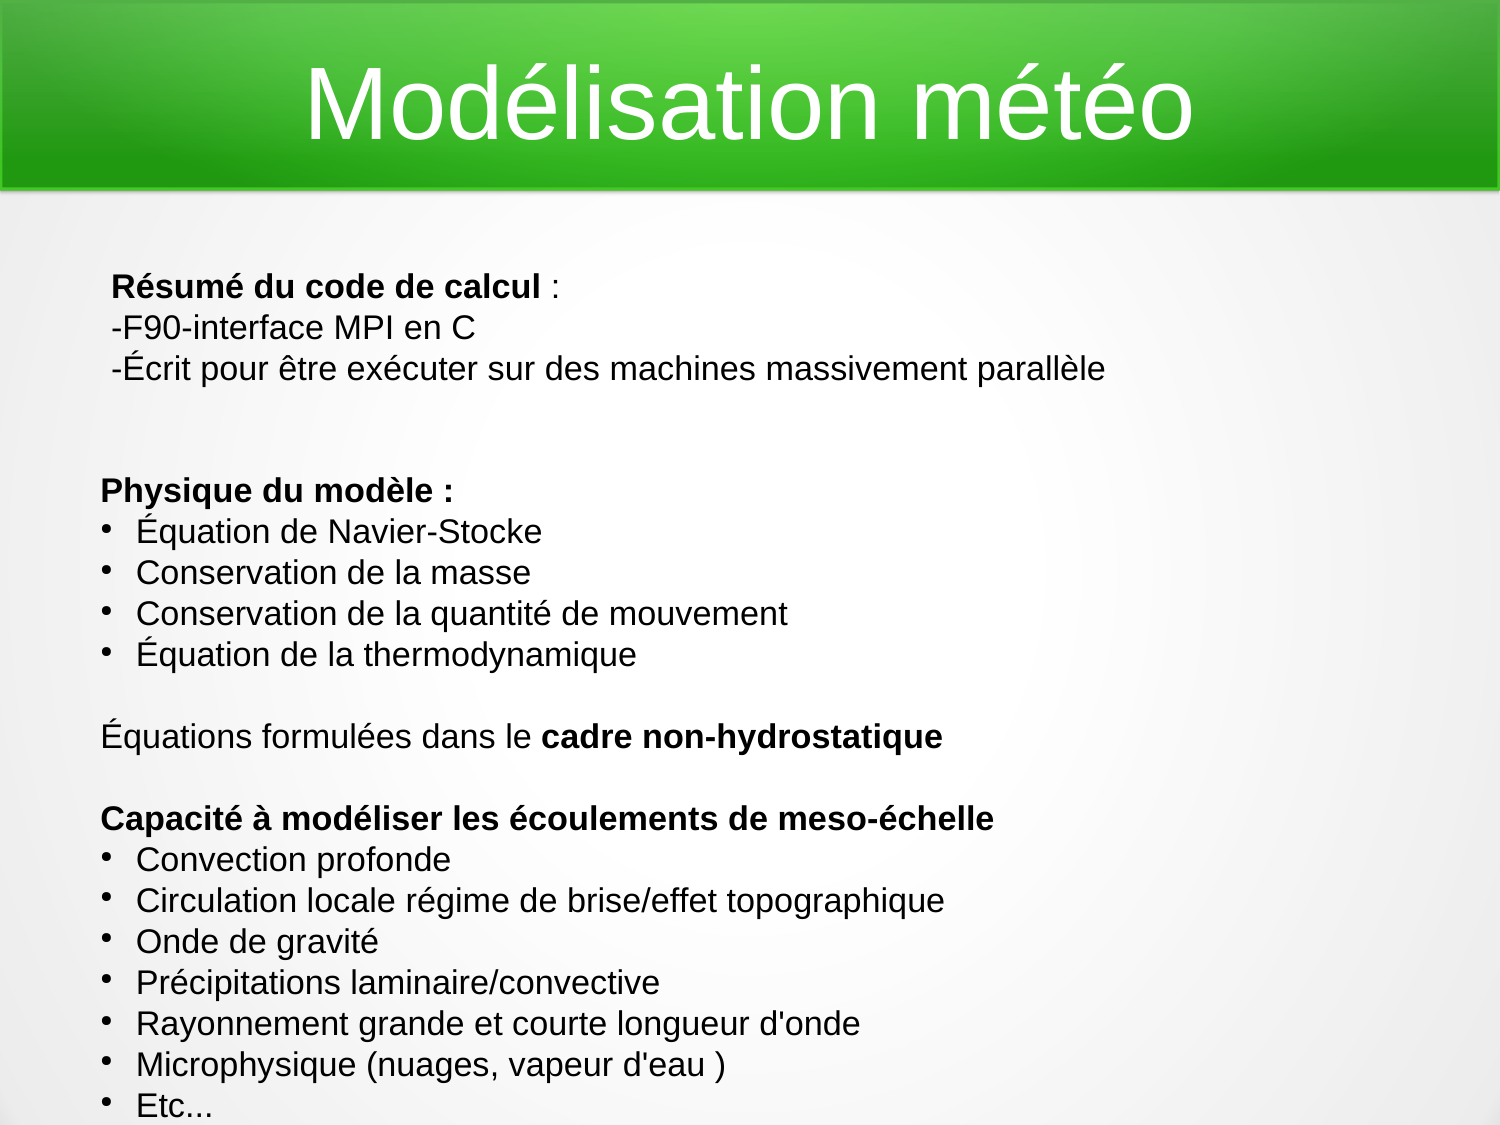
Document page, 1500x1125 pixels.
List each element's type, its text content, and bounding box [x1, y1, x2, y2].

title Modélisation météo [75, 41, 1425, 166]
text_box Résumé du code de calcul : -F90-interface MPI en C -Écrit pour être exécuter sur des machines massivement parallèle [96, 257, 1158, 436]
text_box Physique du modèle : Équation de Navier-Stocke Conservation de la masse Conservation de la quantité de mouvement Équation de la thermodynamique Équations formulées dans le cadre non-hydrostatique Capacité à modéliser les écoulements de meso-échelle Convection profonde Circulation locale régime de brise/effet topographique Onde de gravité Précipitations laminaire/convective Rayonnement grande et courte longueur d'onde Microphysique (nuages, vapeur d'eau ) Etc... [85, 460, 1179, 1125]
